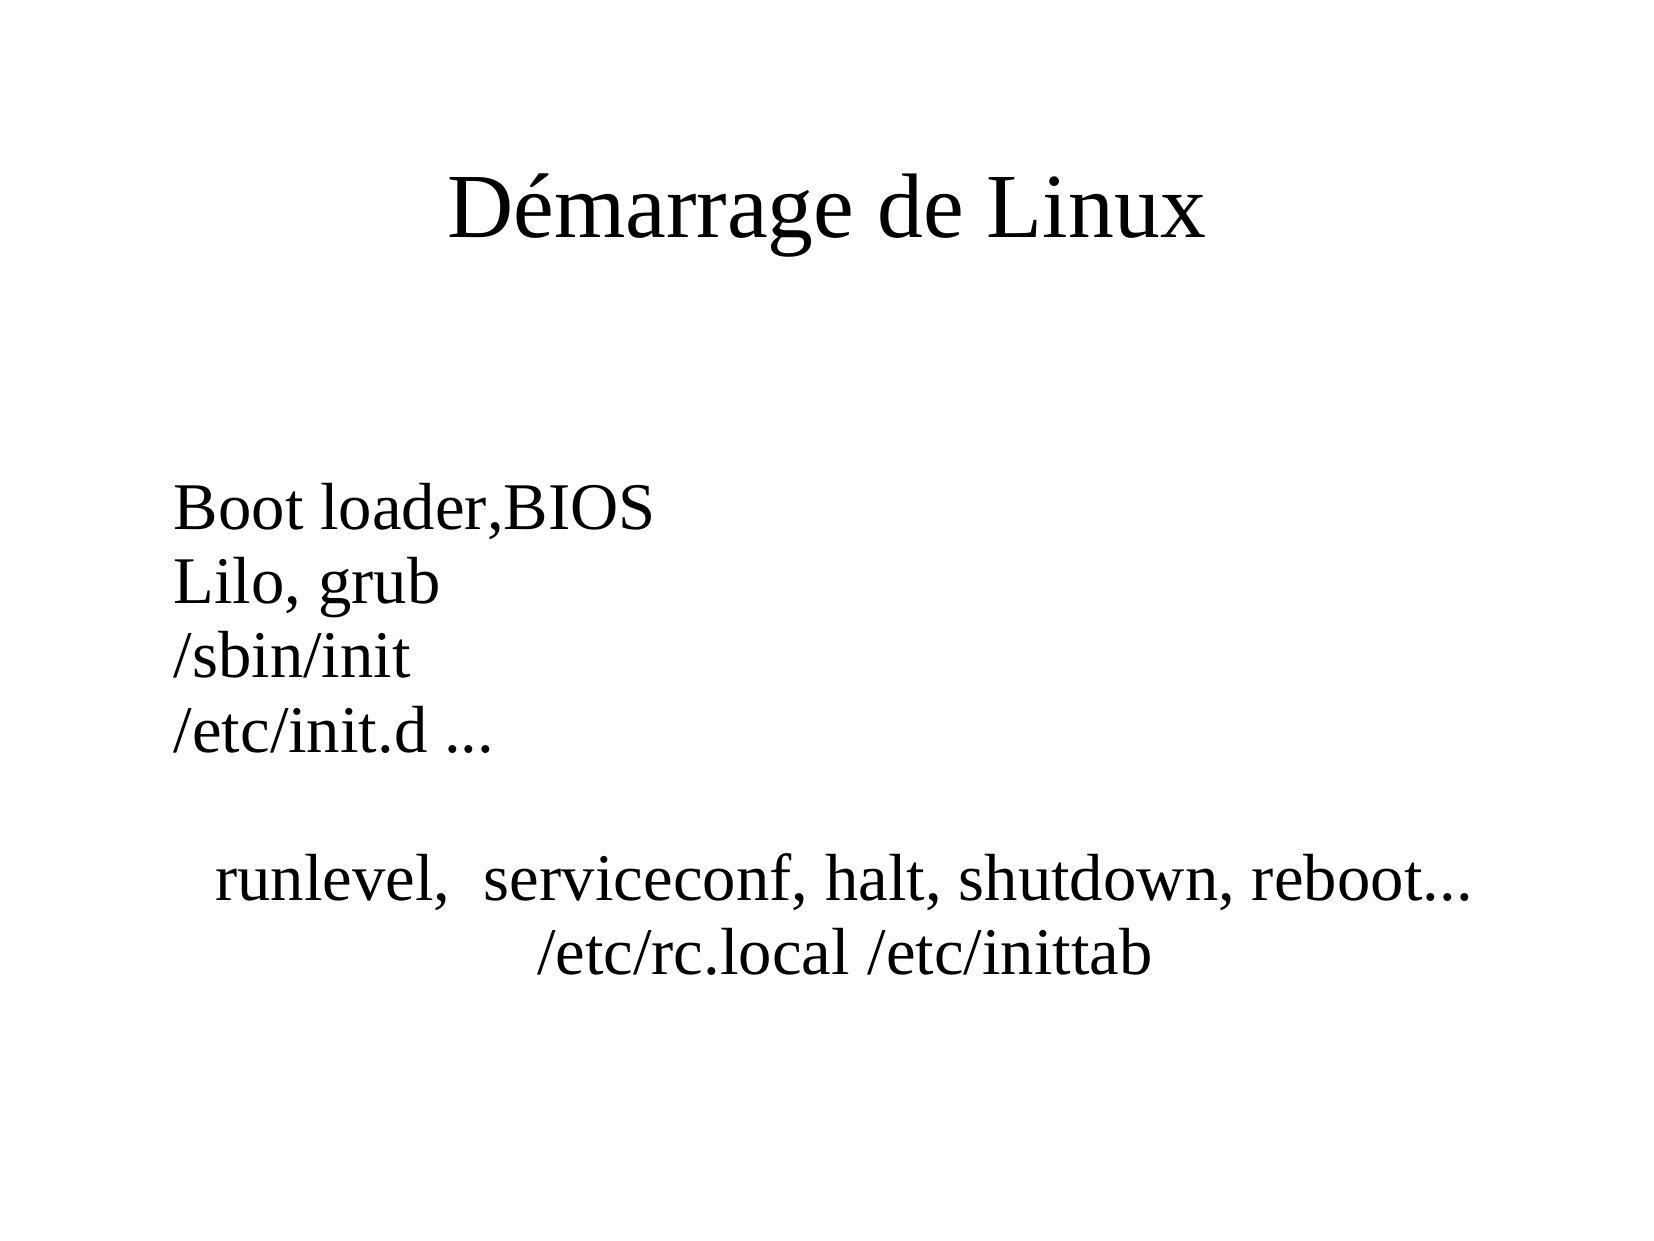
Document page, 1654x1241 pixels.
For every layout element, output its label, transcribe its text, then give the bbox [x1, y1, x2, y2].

subtitle Boot loader,BIOS Lilo, grub /sbin/init /etc/init.d ... runlevel, serviceconf, halt, shutdown, reboot... /etc/rc.local /etc/inittab [121, 338, 1534, 1121]
title Démarrage de Linux [121, 102, 1534, 311]
